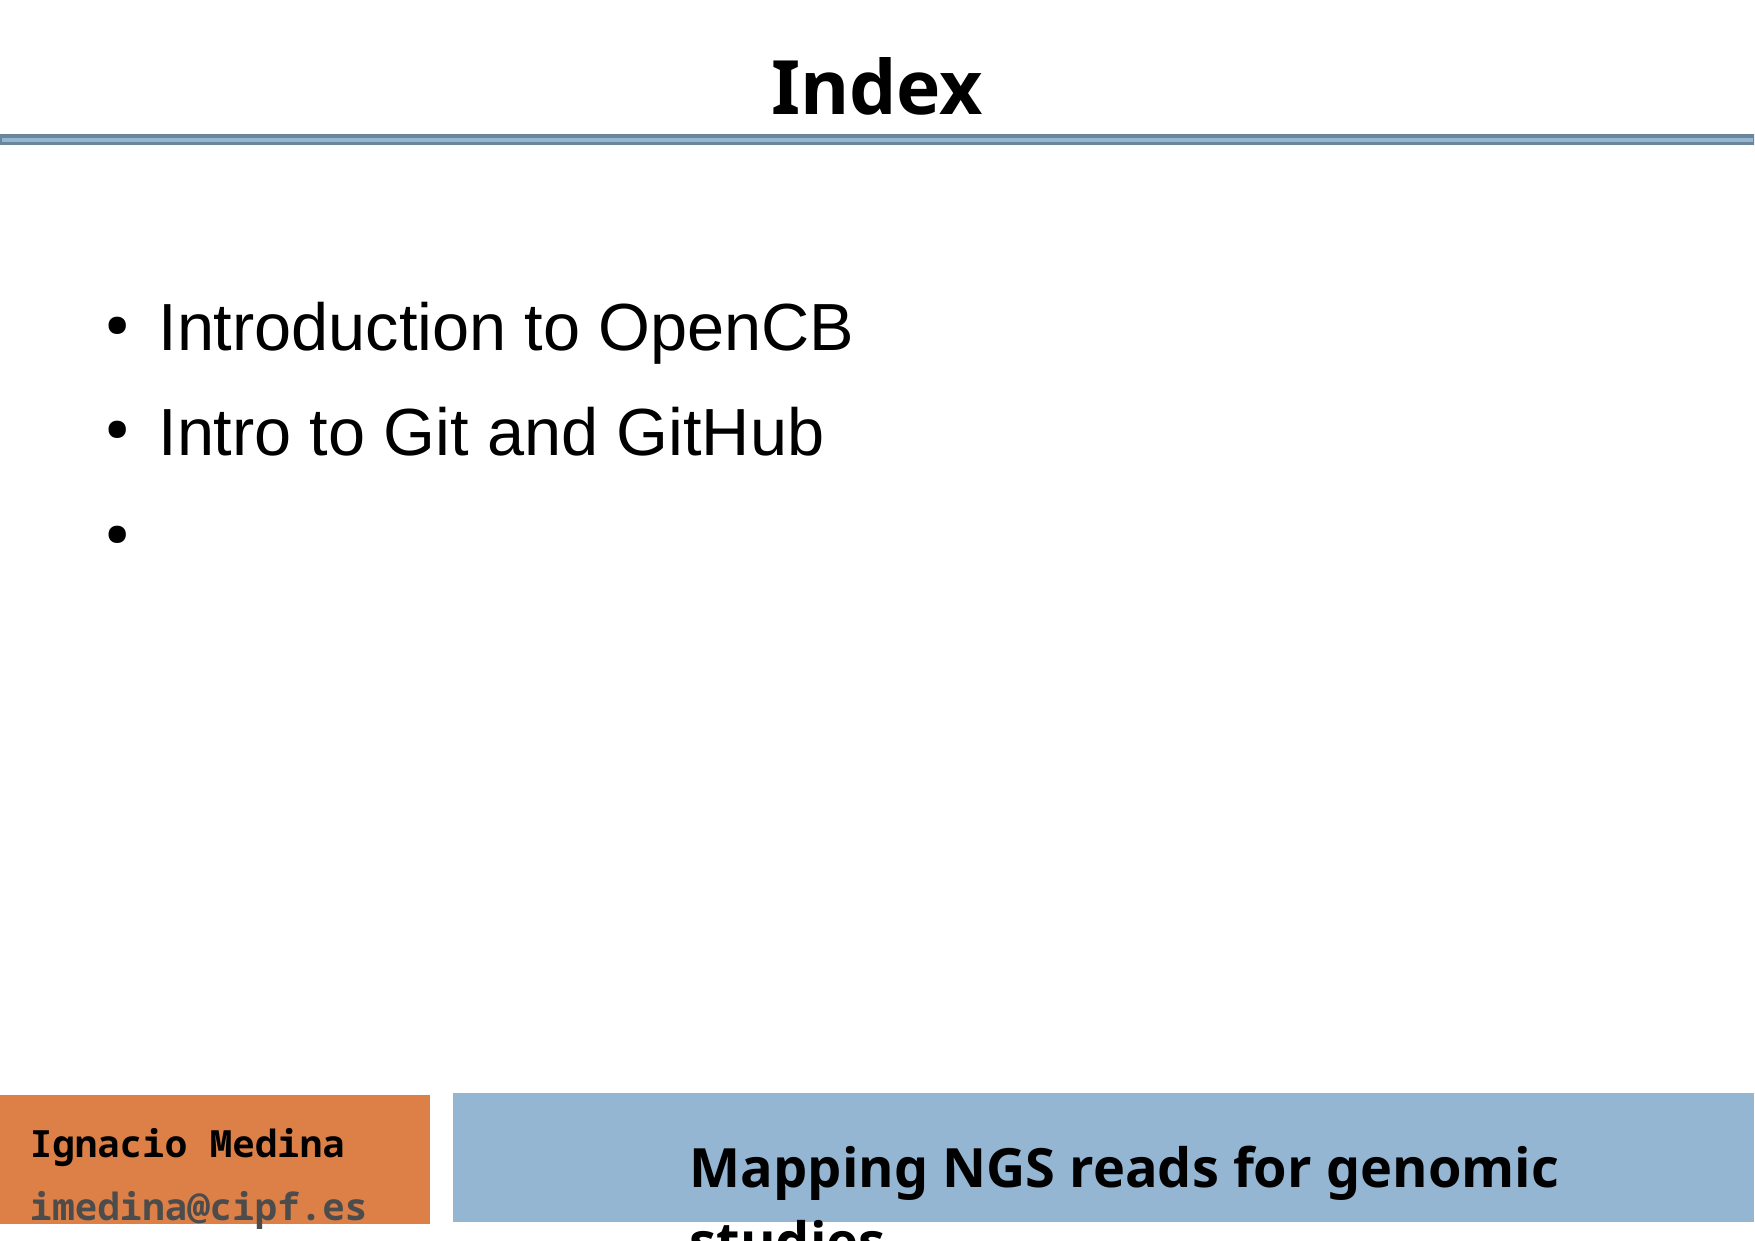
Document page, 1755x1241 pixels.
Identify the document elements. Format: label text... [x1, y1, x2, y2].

text_box Index [67, 27, 1688, 129]
list Introduction to OpenCB Intro to Git and GitHub [87, 290, 1632, 1010]
text_box Ignacio Medina imedina@cipf.es [15, 1110, 406, 1213]
text_box [0, 136, 1754, 144]
text_box Mapping NGS reads for genomic studies [675, 1122, 1726, 1200]
